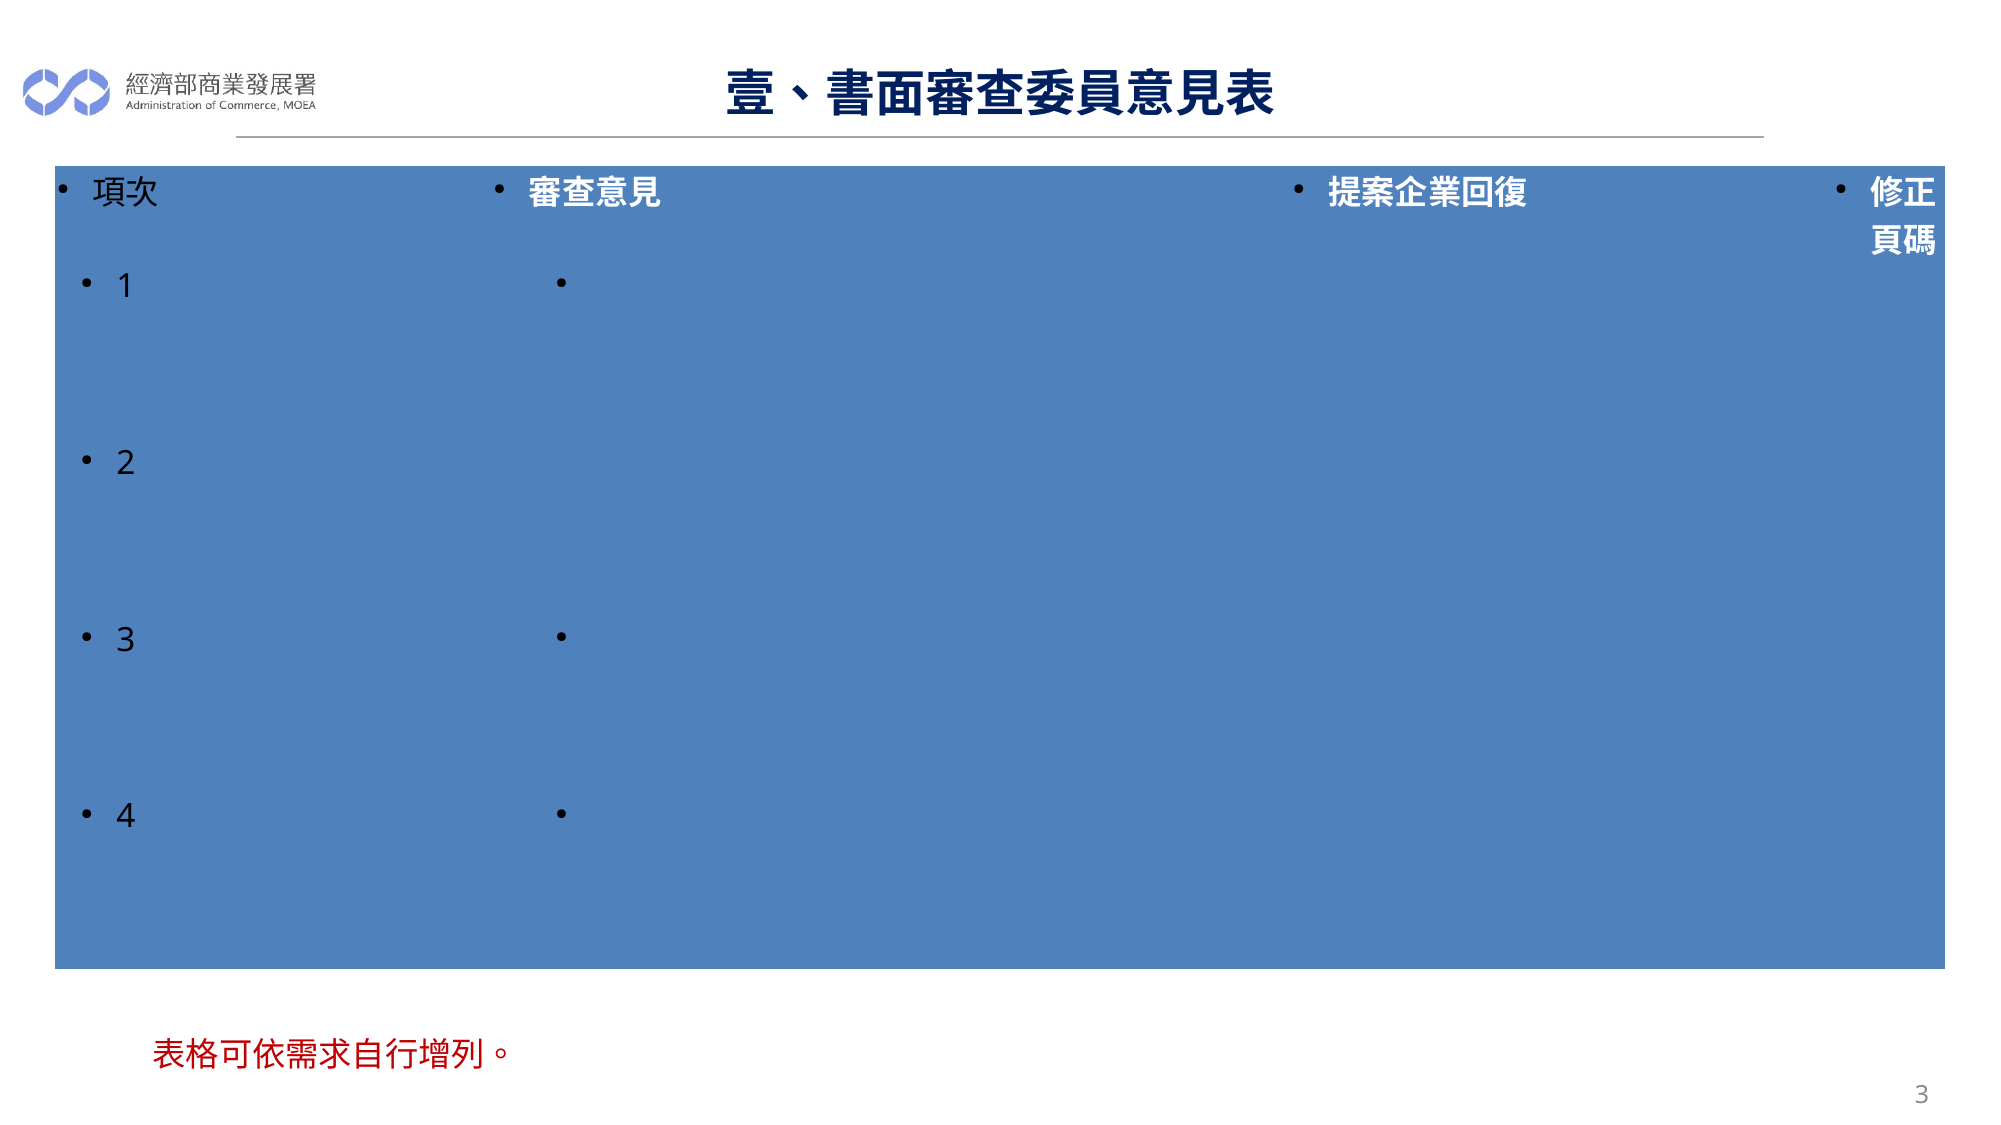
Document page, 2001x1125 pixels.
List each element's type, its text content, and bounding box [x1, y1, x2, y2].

table_cell [994, 616, 1827, 793]
table_cell 1 [55, 262, 161, 439]
table_cell [994, 439, 1827, 616]
table_header 審查意見 [161, 166, 994, 262]
table_cell [161, 616, 994, 793]
text_box 2 [1899, 1065, 2000, 1125]
table_cell [994, 793, 1827, 969]
table_cell 4 [55, 793, 161, 969]
table_cell [161, 439, 994, 616]
text_box 表格可依需求自行增列。 [137, 1028, 1460, 1082]
table_cell [1827, 616, 1945, 793]
table_header 提案企業回復 [994, 166, 1827, 262]
table_header 修正頁碼 [1827, 166, 1945, 262]
table_cell [1827, 439, 1945, 616]
table_cell [161, 262, 994, 439]
table_cell 2 [55, 439, 161, 616]
table_header 項次 [55, 166, 161, 262]
table_cell 3 [55, 616, 161, 793]
title 壹、書面審查委員意見表 [338, 46, 1662, 136]
table_cell [161, 793, 994, 969]
table_cell [994, 262, 1827, 439]
table_cell [1827, 793, 1945, 969]
table_cell [1827, 262, 1945, 439]
